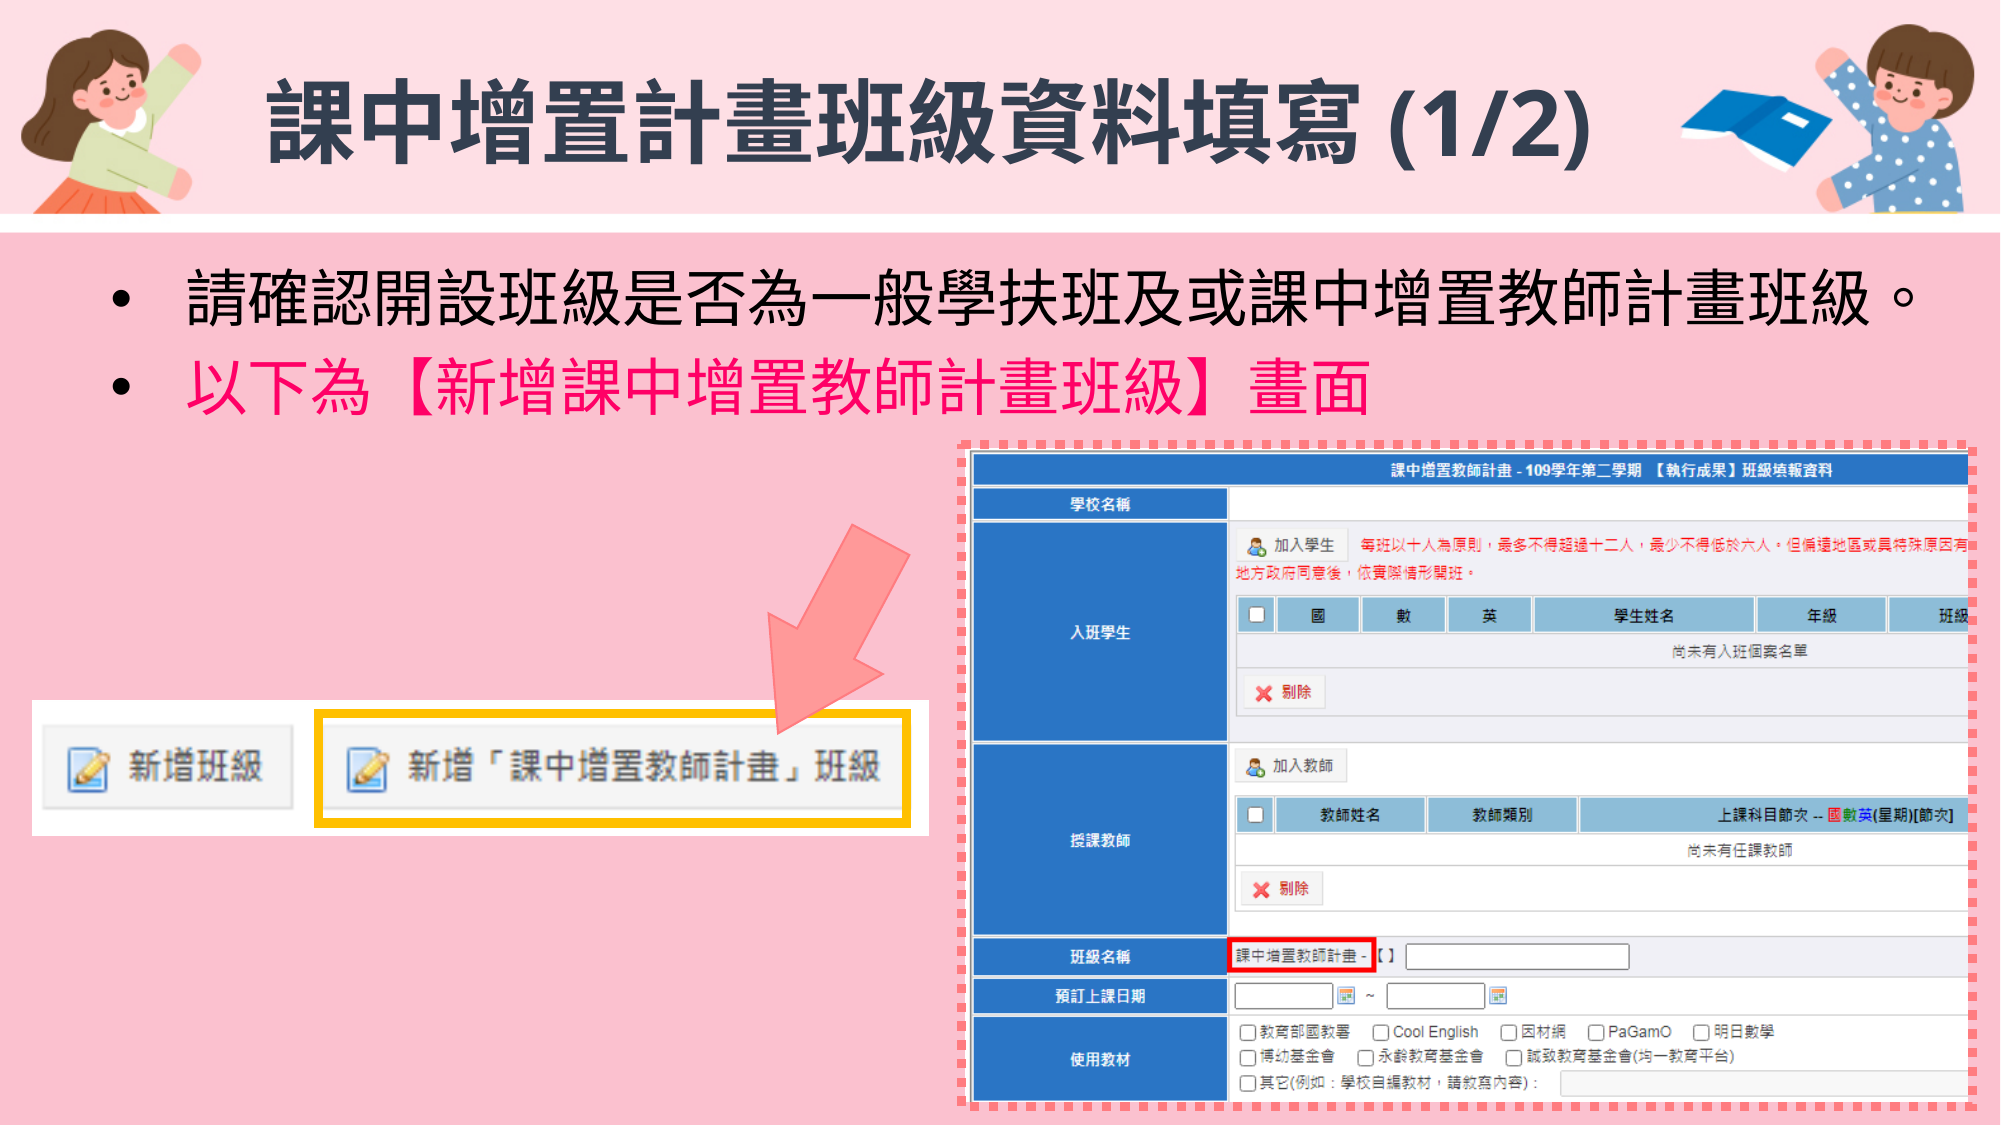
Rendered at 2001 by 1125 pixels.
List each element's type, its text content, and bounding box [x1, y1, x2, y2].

picture [965, 448, 1968, 1102]
text_box 請確認開設班級是否為一般學扶班及或課中增置教師計畫班級。 以下為【新增課中增置教師計畫班級】畫面 [95, 260, 1932, 962]
picture [32, 700, 929, 836]
picture [323, 718, 902, 818]
text_box [768, 524, 910, 734]
text_box 課中增置計畫班級資料填寫(1/2) [250, 58, 1608, 183]
